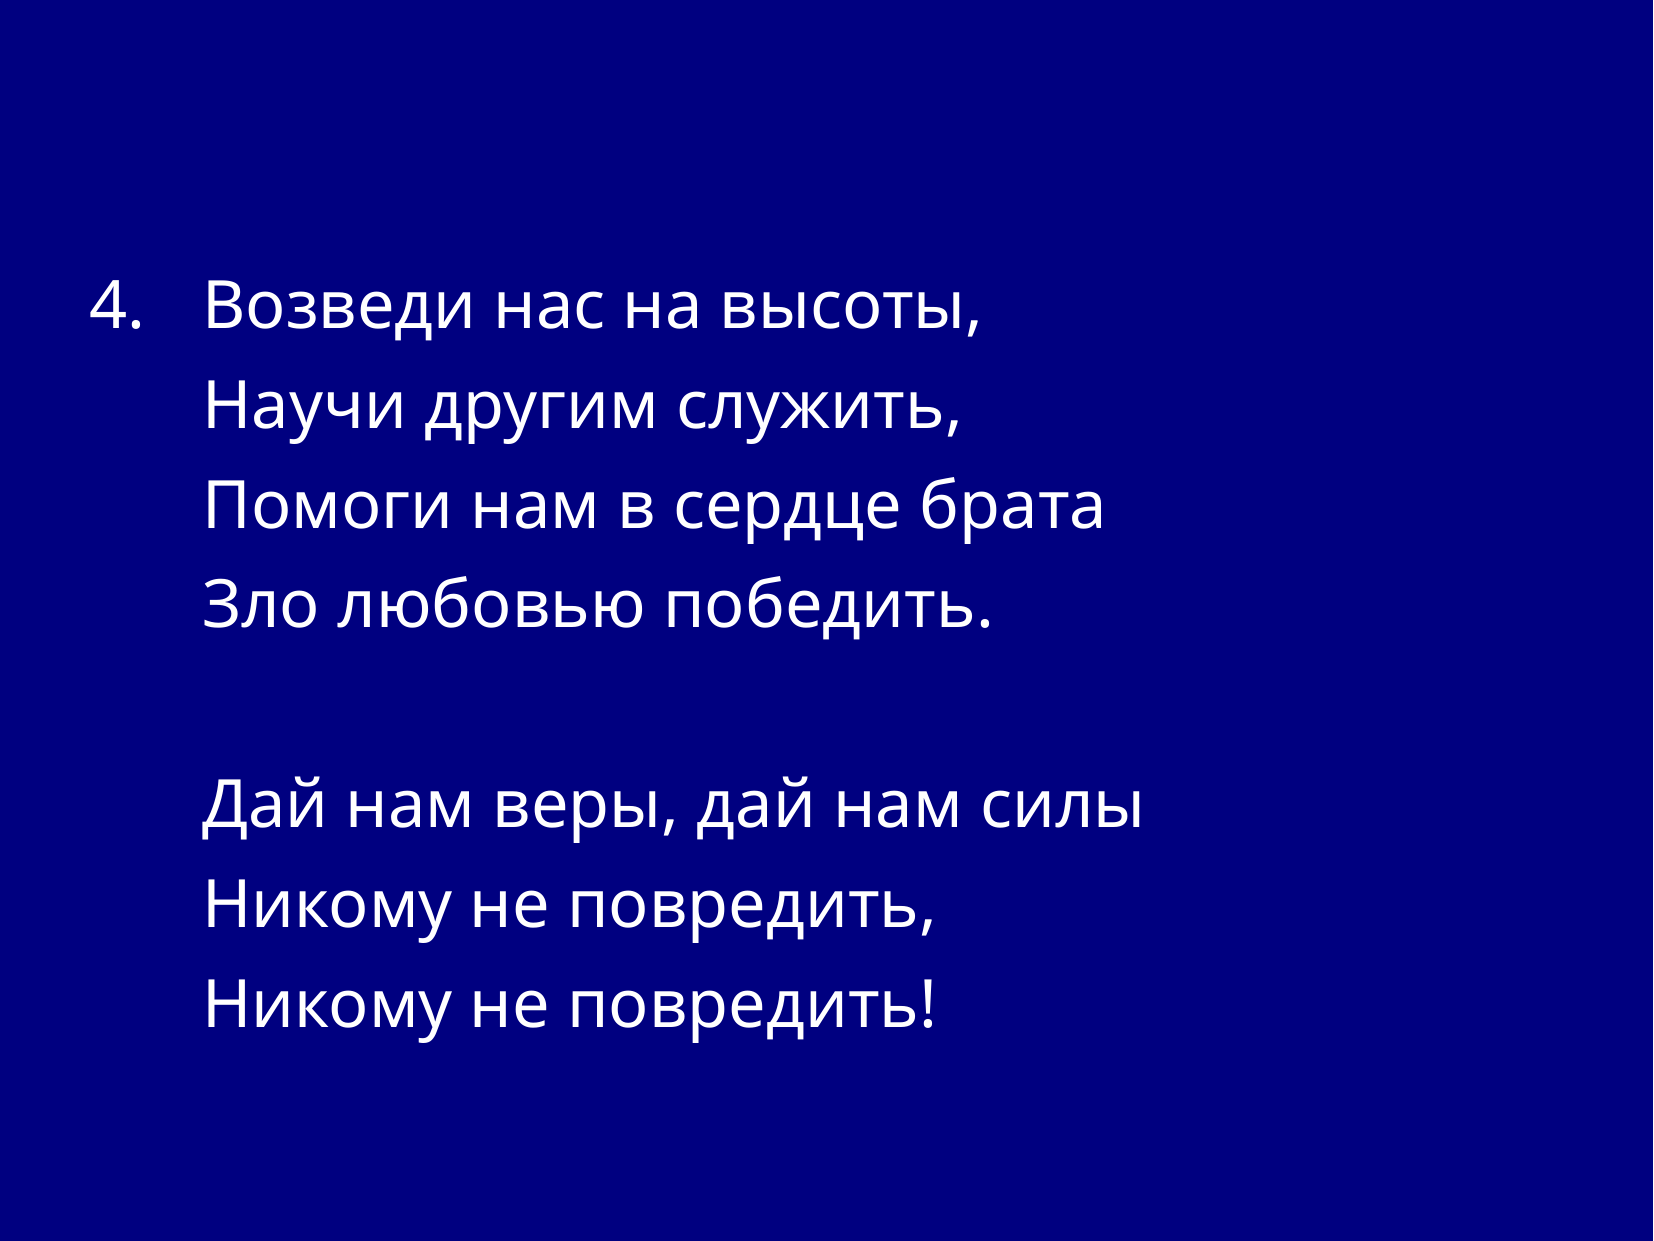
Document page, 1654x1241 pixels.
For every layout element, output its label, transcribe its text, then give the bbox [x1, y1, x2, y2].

text_box 4. Возведи нас на высоты, Научи другим служить, Помоги нам в сердце брата Зло любовью победить. Дай нам веры, дай нам силы Никому не повредить, Никому не повредить! [75, 150, 1576, 1163]
